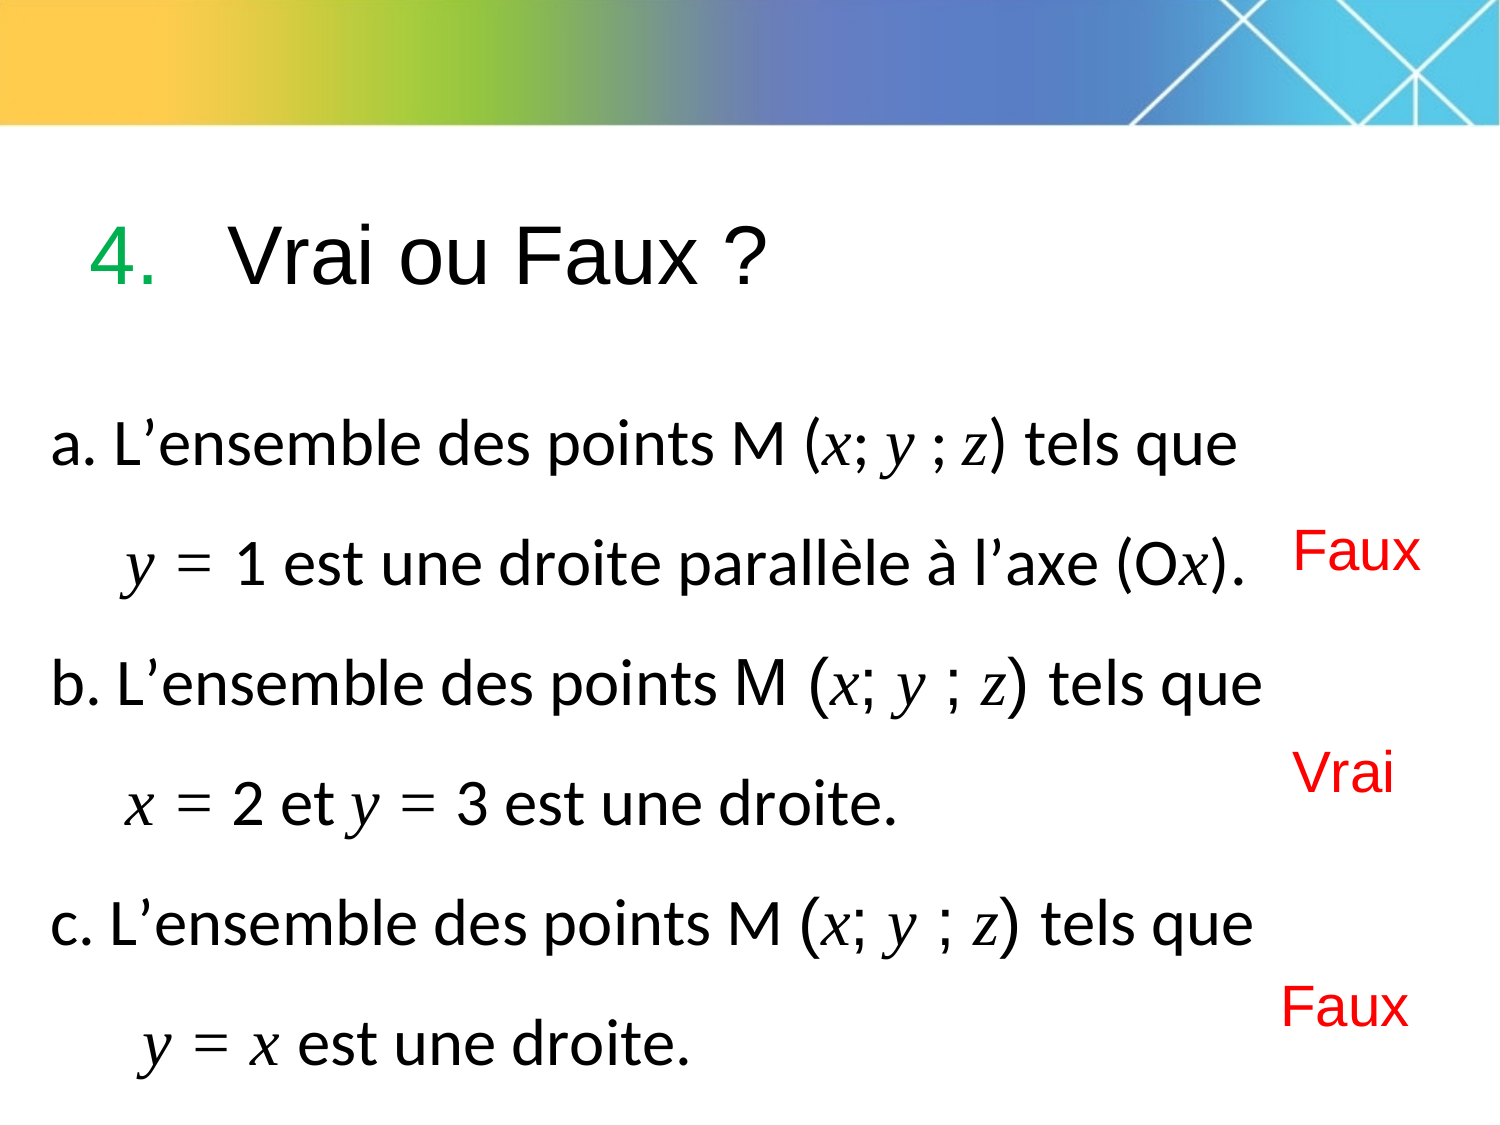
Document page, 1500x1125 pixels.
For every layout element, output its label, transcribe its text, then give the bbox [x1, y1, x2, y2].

picture [0, 0, 1500, 127]
text_box Faux [1265, 960, 1442, 1047]
text_box Vrai ou Faux ? [75, 164, 1500, 339]
text_box Faux [1277, 503, 1454, 590]
text_box a. L’ensemble des points M (x; y ; z) tels que y = 1 est une droite parallèle à l’axe (Ox). b. L’ensemble des points M (x; y ; z) tels que x = 2 et y = 3 est une droite. c. L’ensemble des points M (x; y ; z) tels que y = x est une droite. [35, 351, 1419, 1087]
text_box Vrai [1277, 726, 1454, 813]
